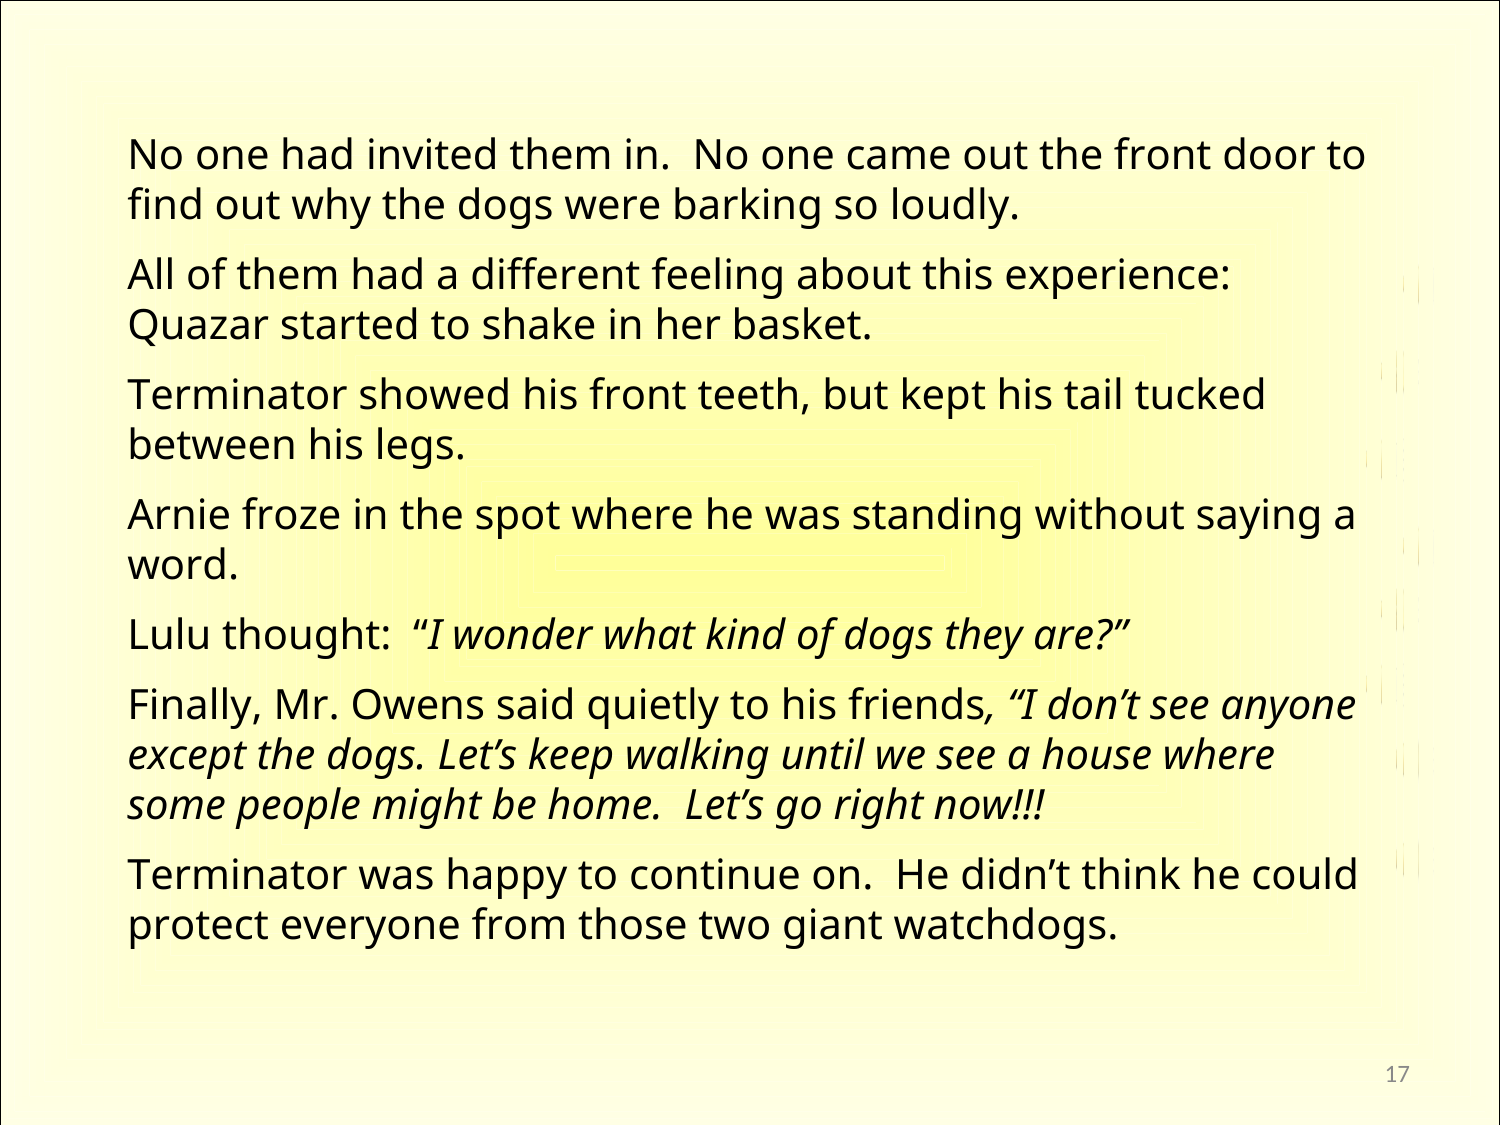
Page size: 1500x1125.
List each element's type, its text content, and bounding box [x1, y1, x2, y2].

text_box [0, 0, 1500, 1125]
text_box No one had invited them in. No one came out the front door to find out why the dogs were barking so loudly. All of them had a different feeling about this experience: Quazar started to shake in her basket. Terminator showed his front teeth, but kept his tail tucked between his legs. Arnie froze in the spot where he was standing without saying a word. Lulu thought: “I wonder what kind of dogs they are?” Finally, Mr. Owens said quietly to his friends, “I don’t see anyone except the dogs. Let’s keep walking until we see a house where some people might be home. Let’s go right now!!! Terminator was happy to continue on. He didn’t think he could protect everyone from those two giant watchdogs. [112, 119, 1388, 1006]
text_box <number> [1074, 1042, 1426, 1103]
